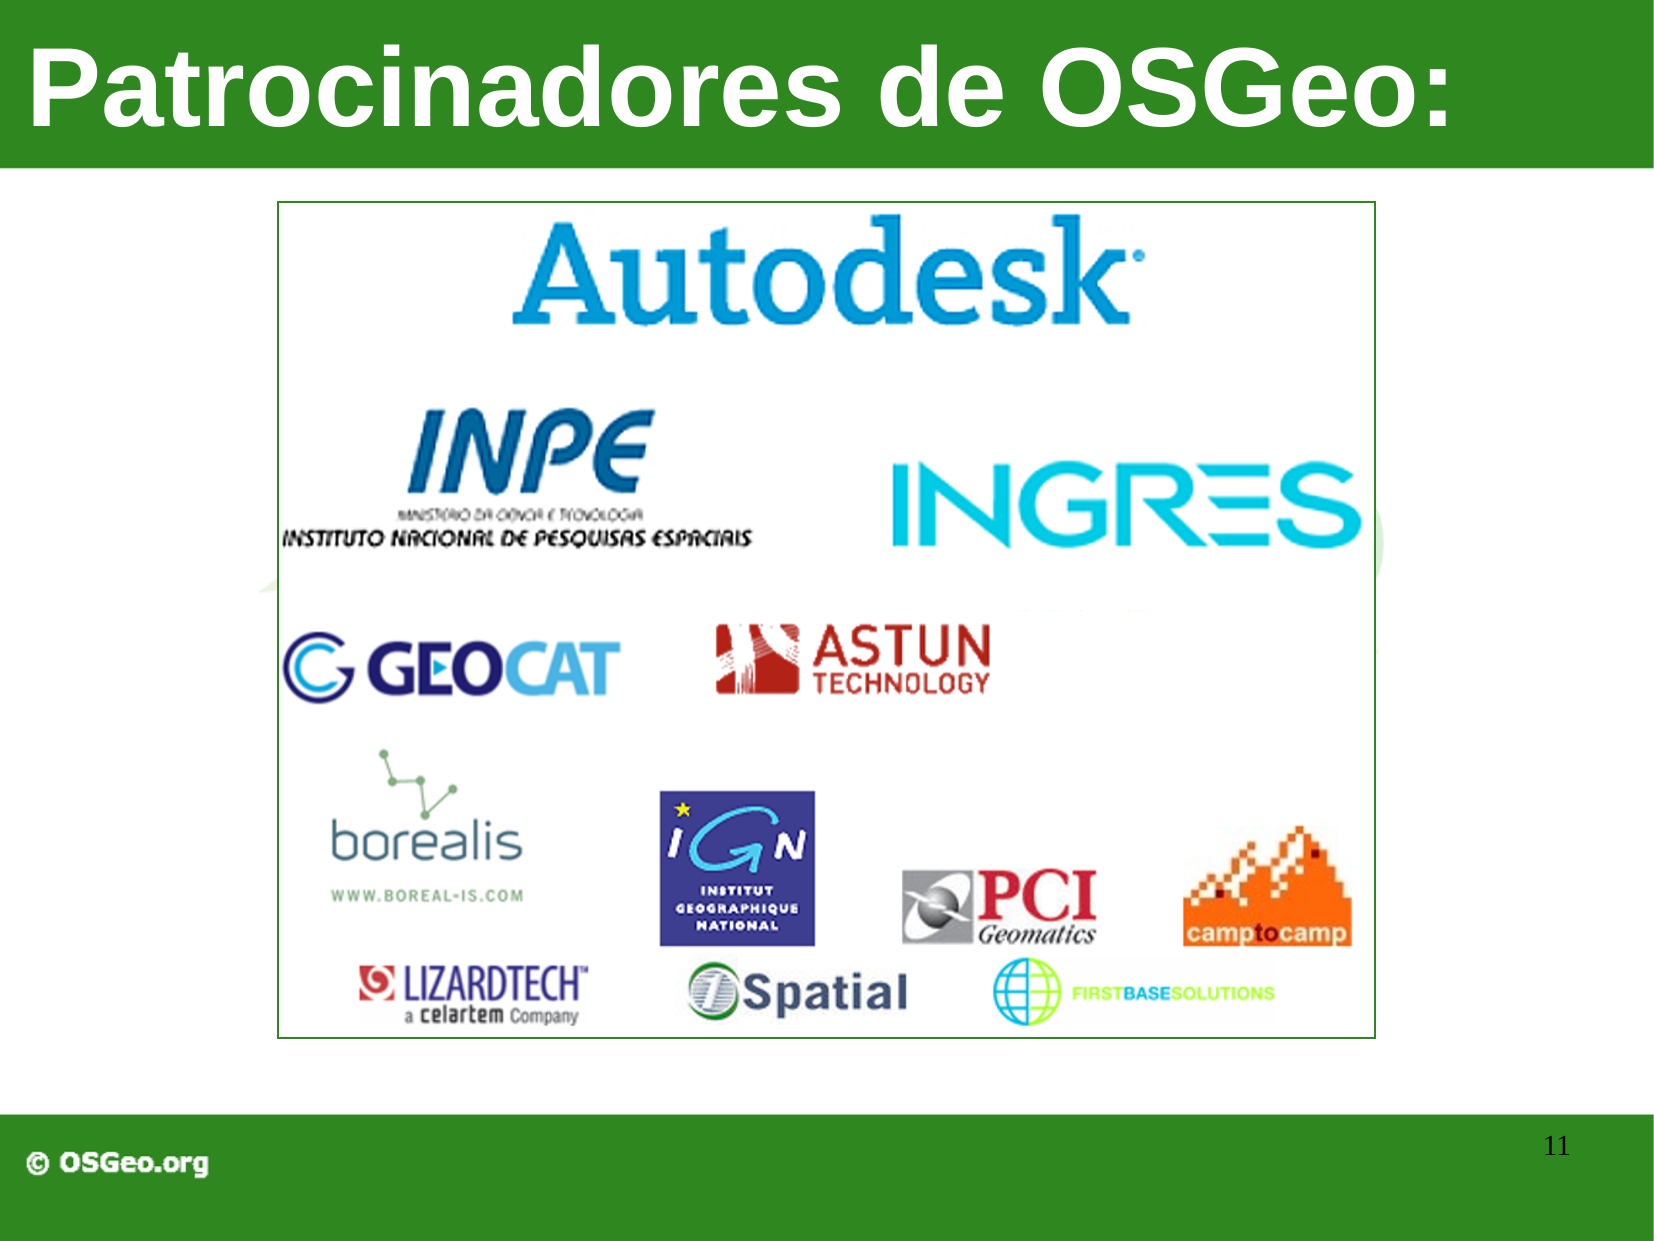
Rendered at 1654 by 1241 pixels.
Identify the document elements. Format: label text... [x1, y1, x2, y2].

picture [0, 0, 1654, 1241]
text_box Patrocinadores de OSGeo: [11, 17, 1473, 159]
